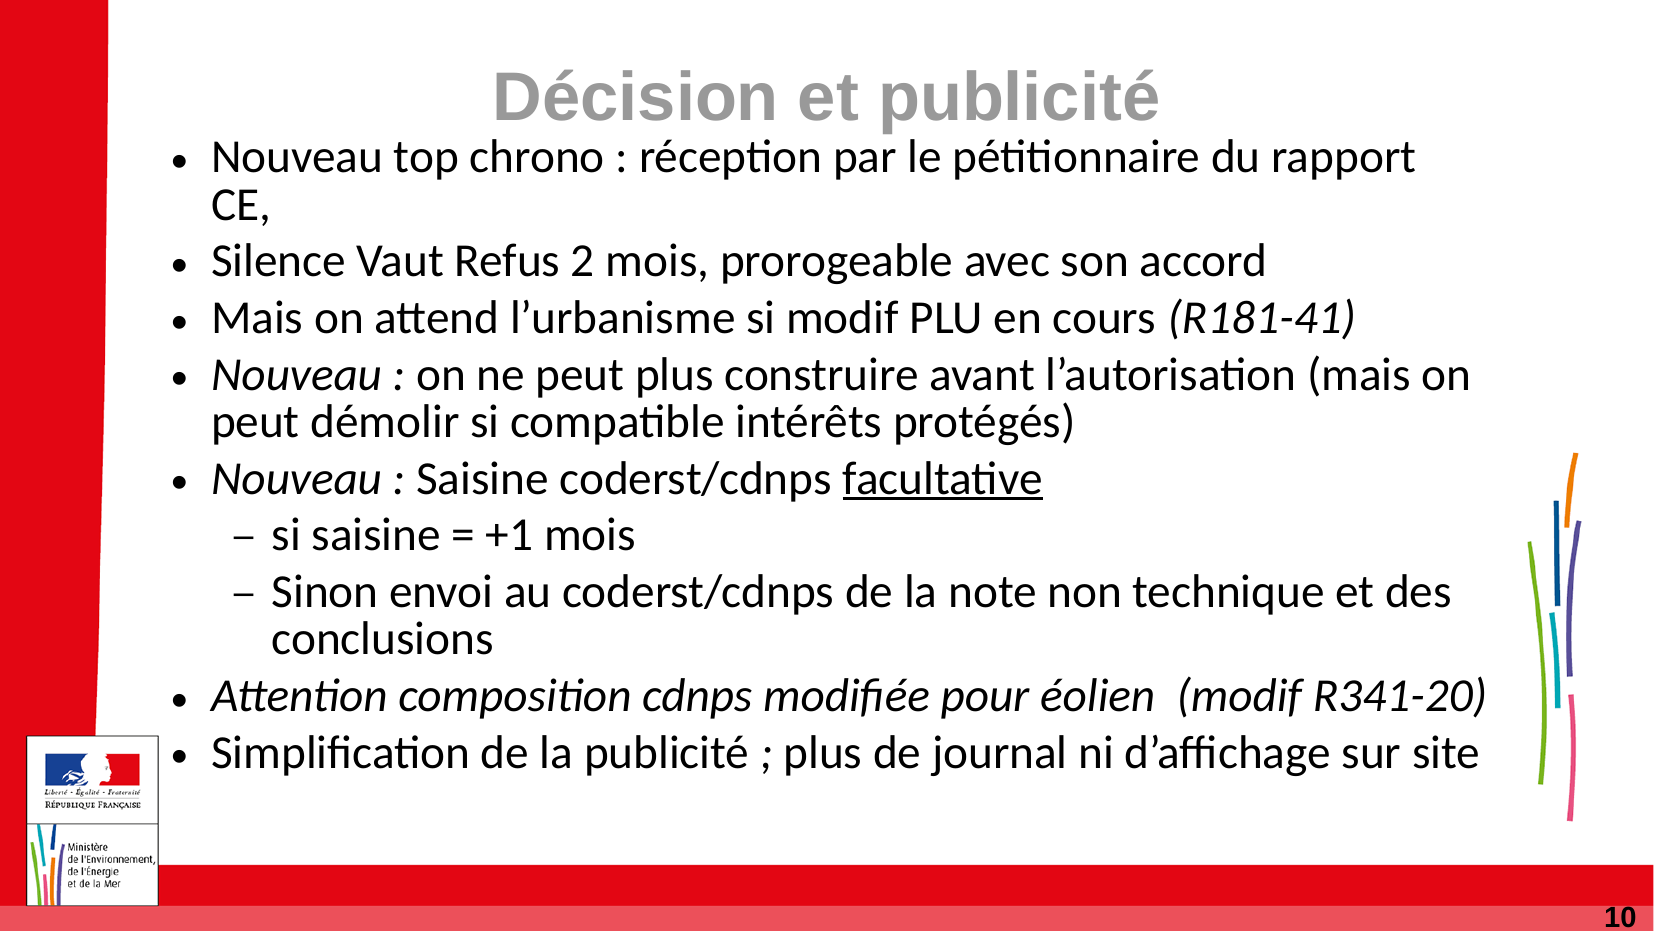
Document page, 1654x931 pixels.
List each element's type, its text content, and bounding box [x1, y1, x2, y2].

text_box Nouveau top chrono : réception par le pétitionnaire du rapport CE, Silence Vaut Refus 2 mois, prorogeable avec son accord Mais on attend l’urbanisme si modif PLU en cours (R181-41) Nouveau : on ne peut plus construire avant l’autorisation (mais on peut démolir si compatible intérêts protégés) Nouveau : Saisine coderst/cdnps facultative si saisine = +1 mois Sinon envoi au coderst/cdnps de la note non technique et des conclusions Attention composition cdnps modifiée pour éolien (modif R341-20) Simplification de la publicité ; plus de journal ni d’affichage sur site [156, 129, 1506, 873]
picture [0, 0, 1654, 931]
title Décision et publicité [82, 19, 1571, 175]
